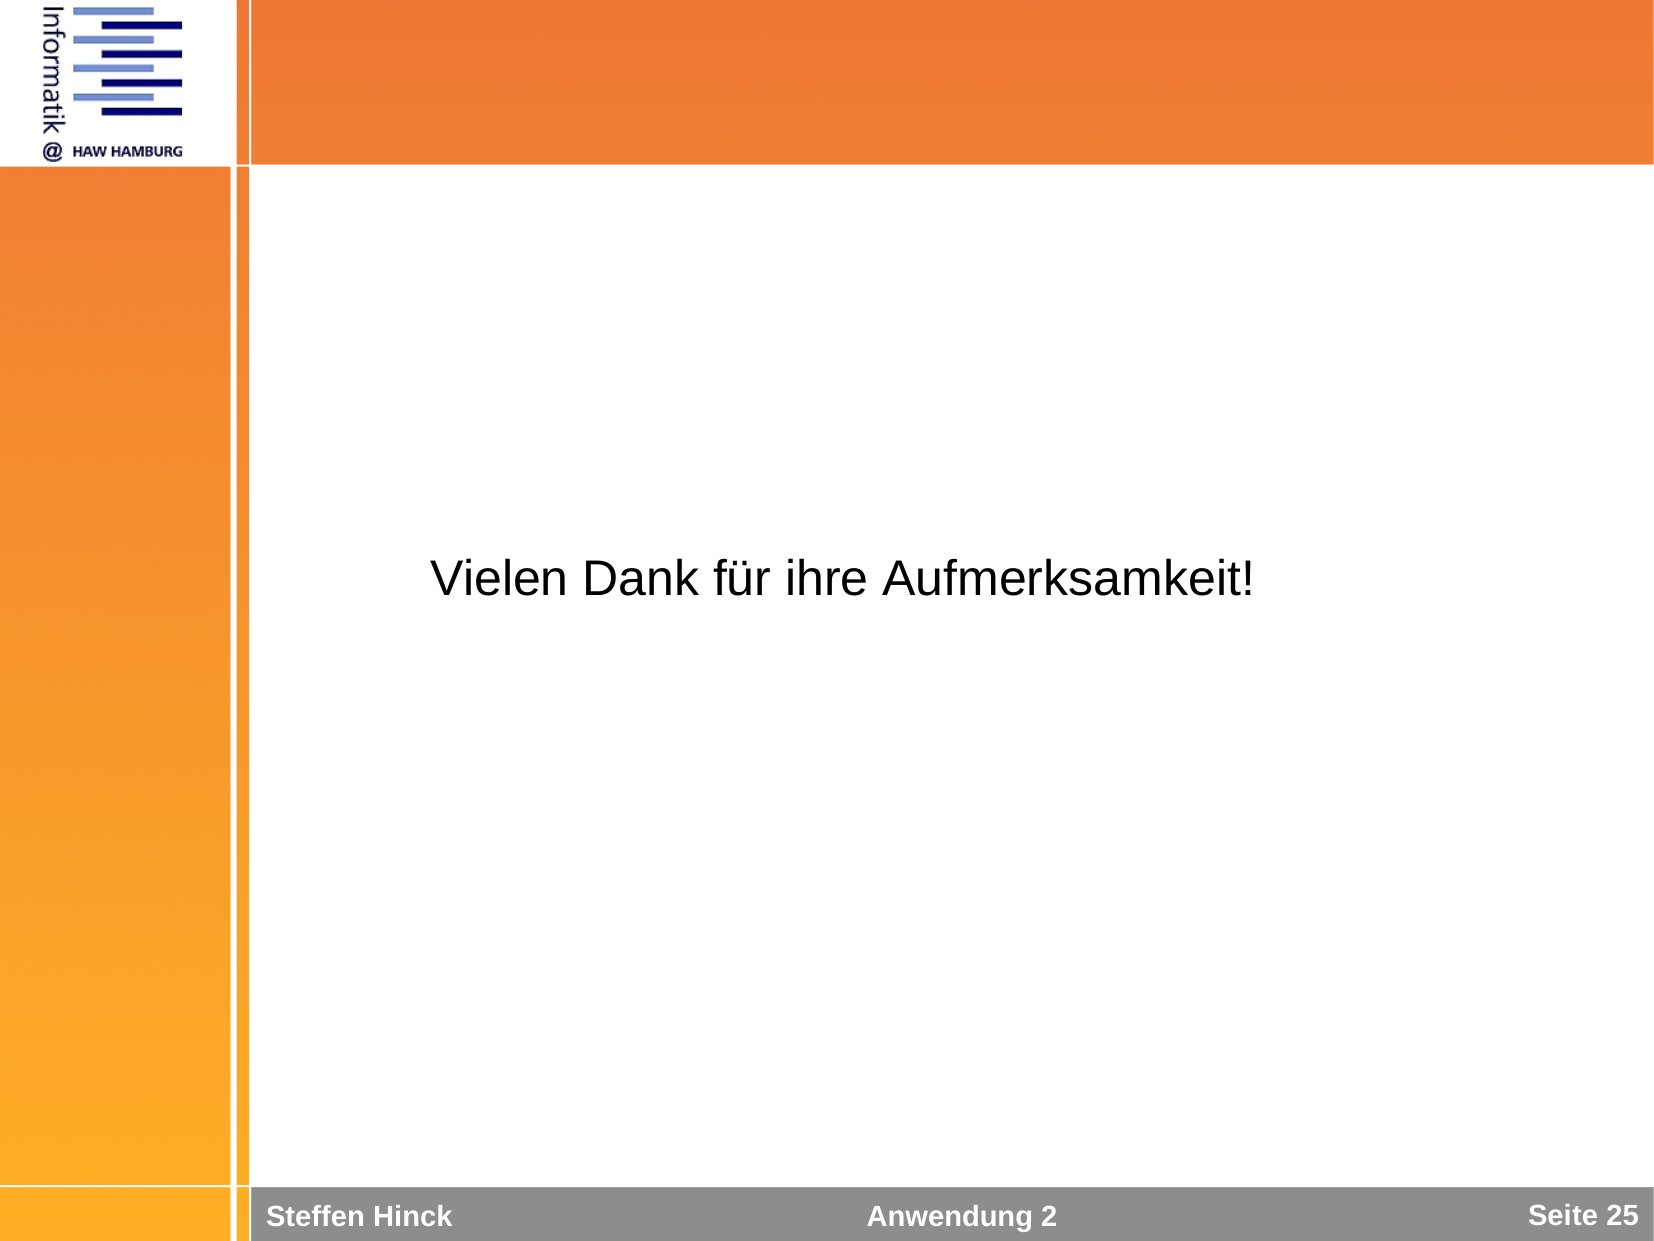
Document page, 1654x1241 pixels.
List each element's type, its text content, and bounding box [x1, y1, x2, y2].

picture [43, 5, 186, 162]
picture [0, 0, 1654, 1241]
list Vielen Dank für ihre Aufmerksamkeit! [412, 550, 1654, 1241]
